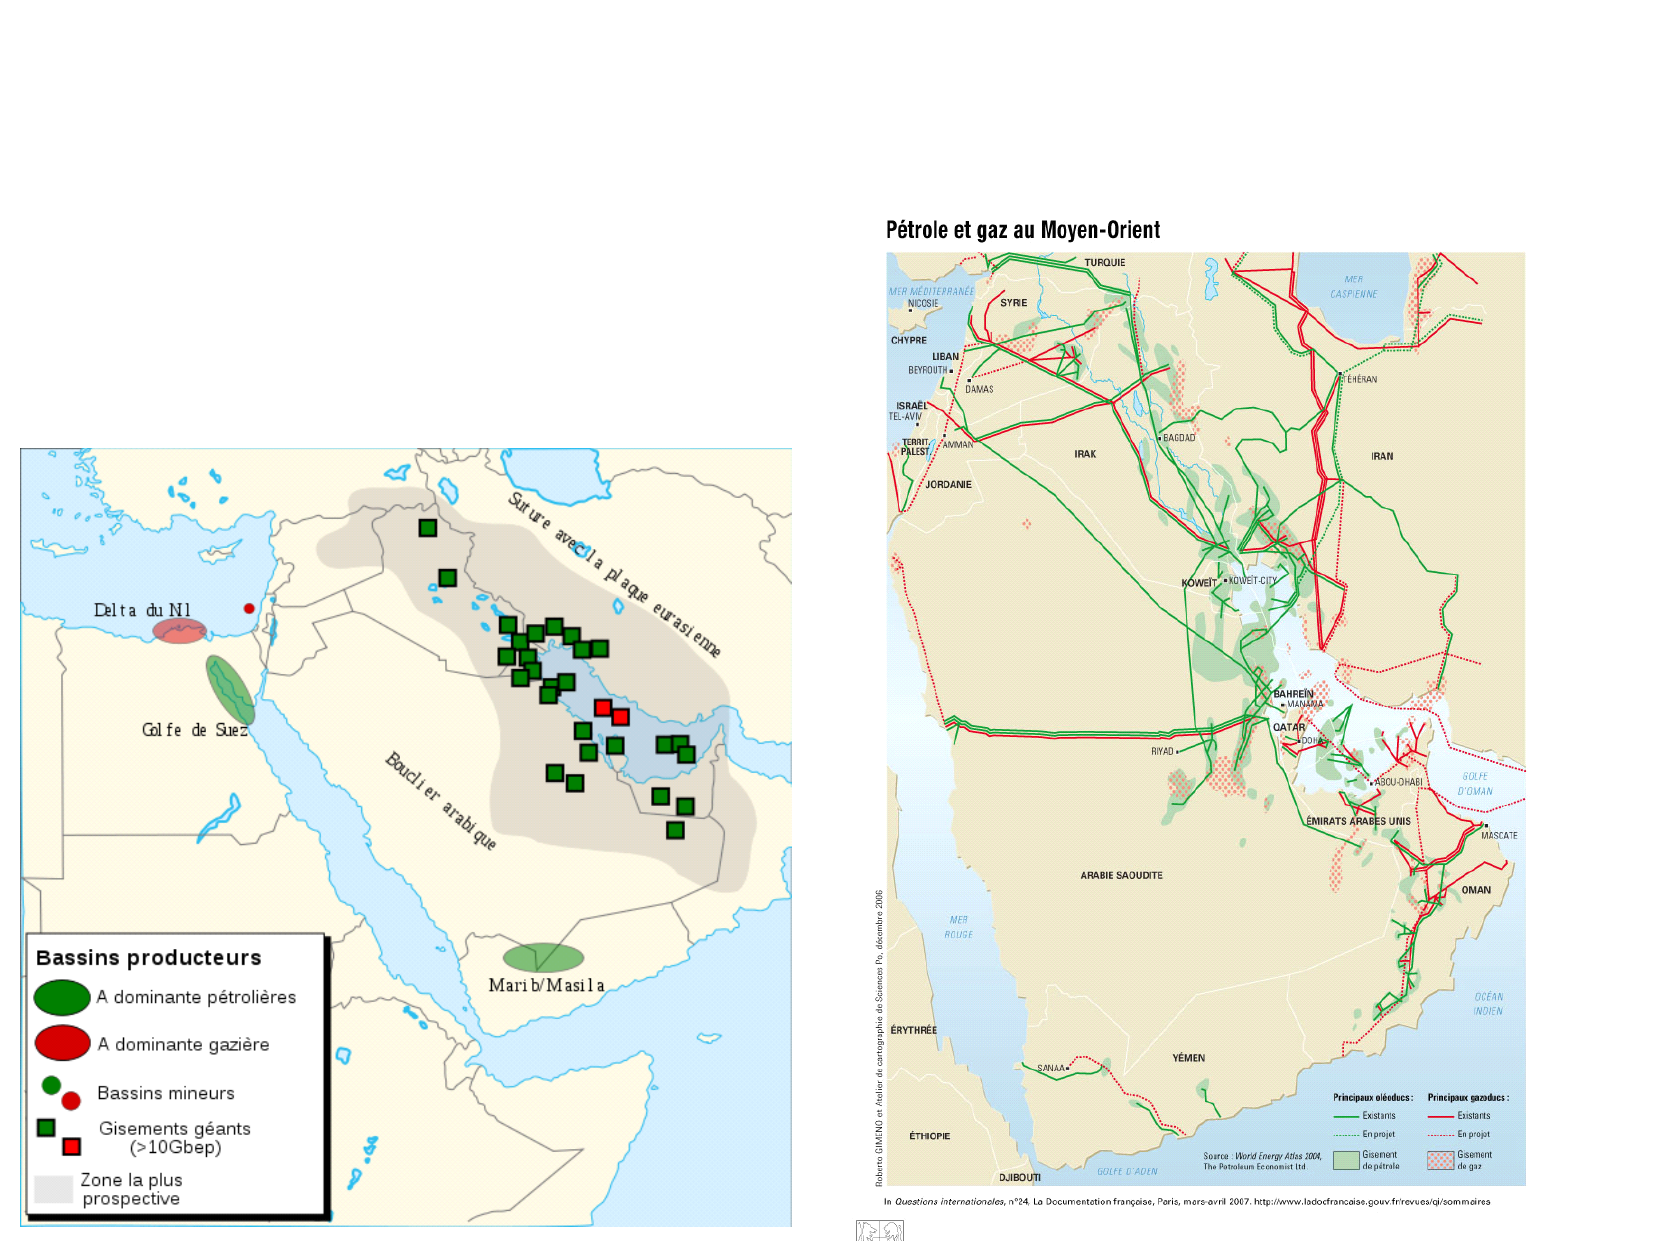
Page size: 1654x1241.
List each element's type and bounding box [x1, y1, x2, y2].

picture [815, 212, 1595, 1241]
picture [20, 448, 792, 1227]
